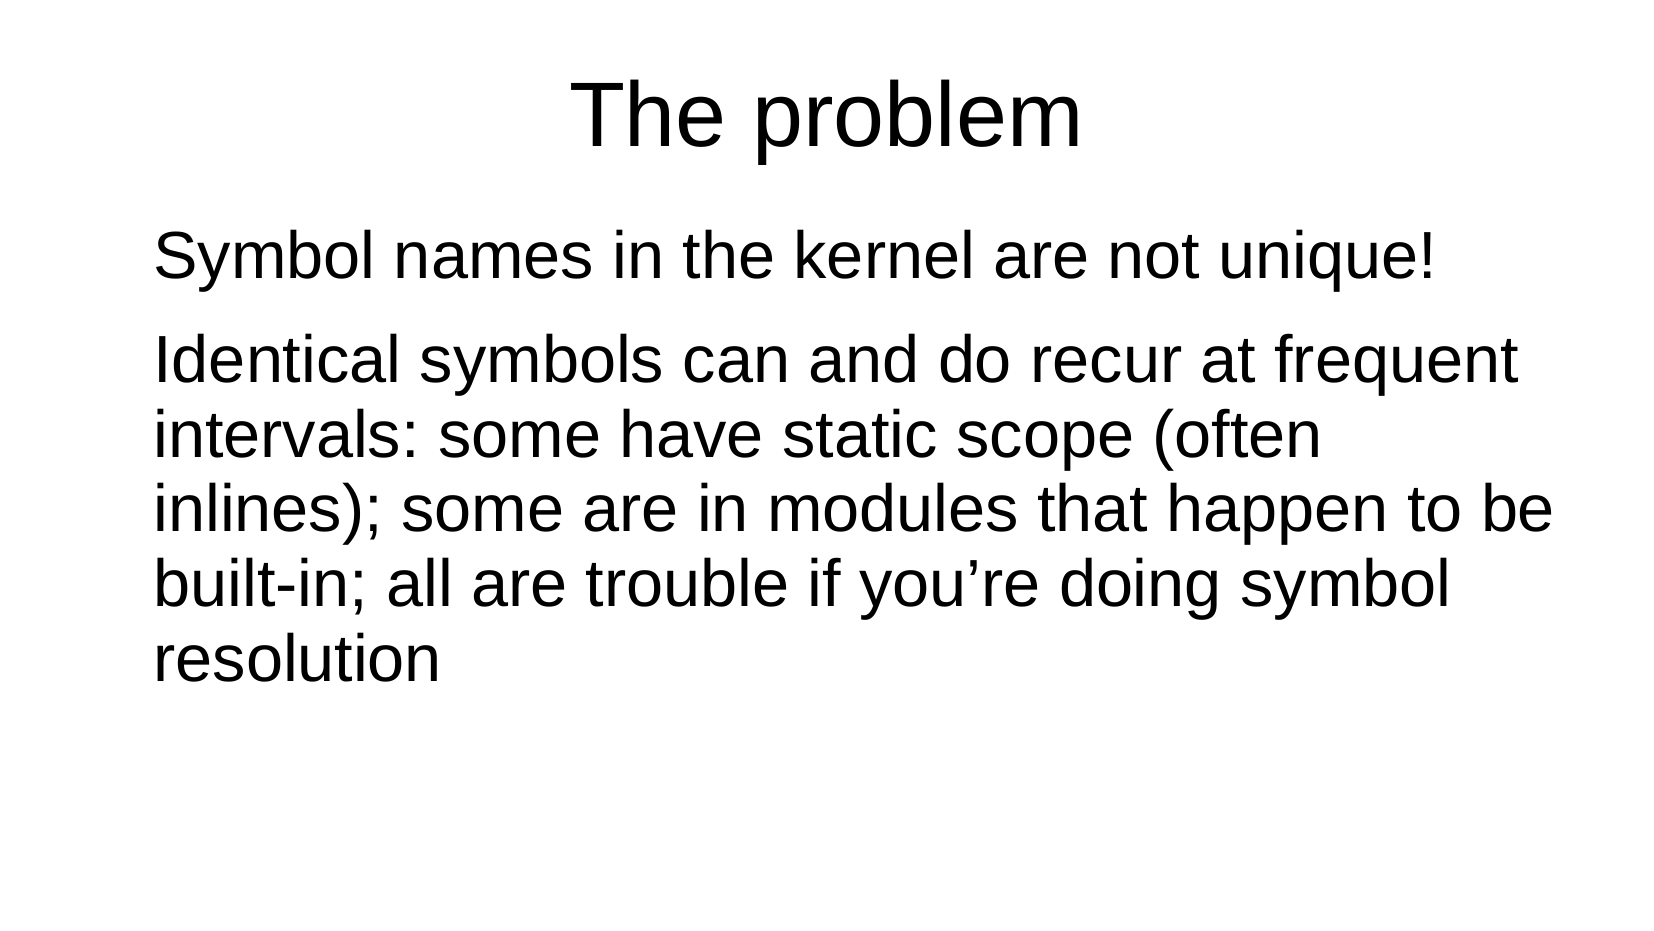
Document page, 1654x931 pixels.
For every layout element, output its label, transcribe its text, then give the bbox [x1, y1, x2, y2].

title The problem [82, 37, 1571, 193]
list Symbol names in the kernel are not unique! Identical symbols can and do recur at frequent intervals: some have static scope (often inlines); some are in modules that happen to be built-in; all are trouble if you’re doing symbol resolution [82, 217, 1571, 758]
